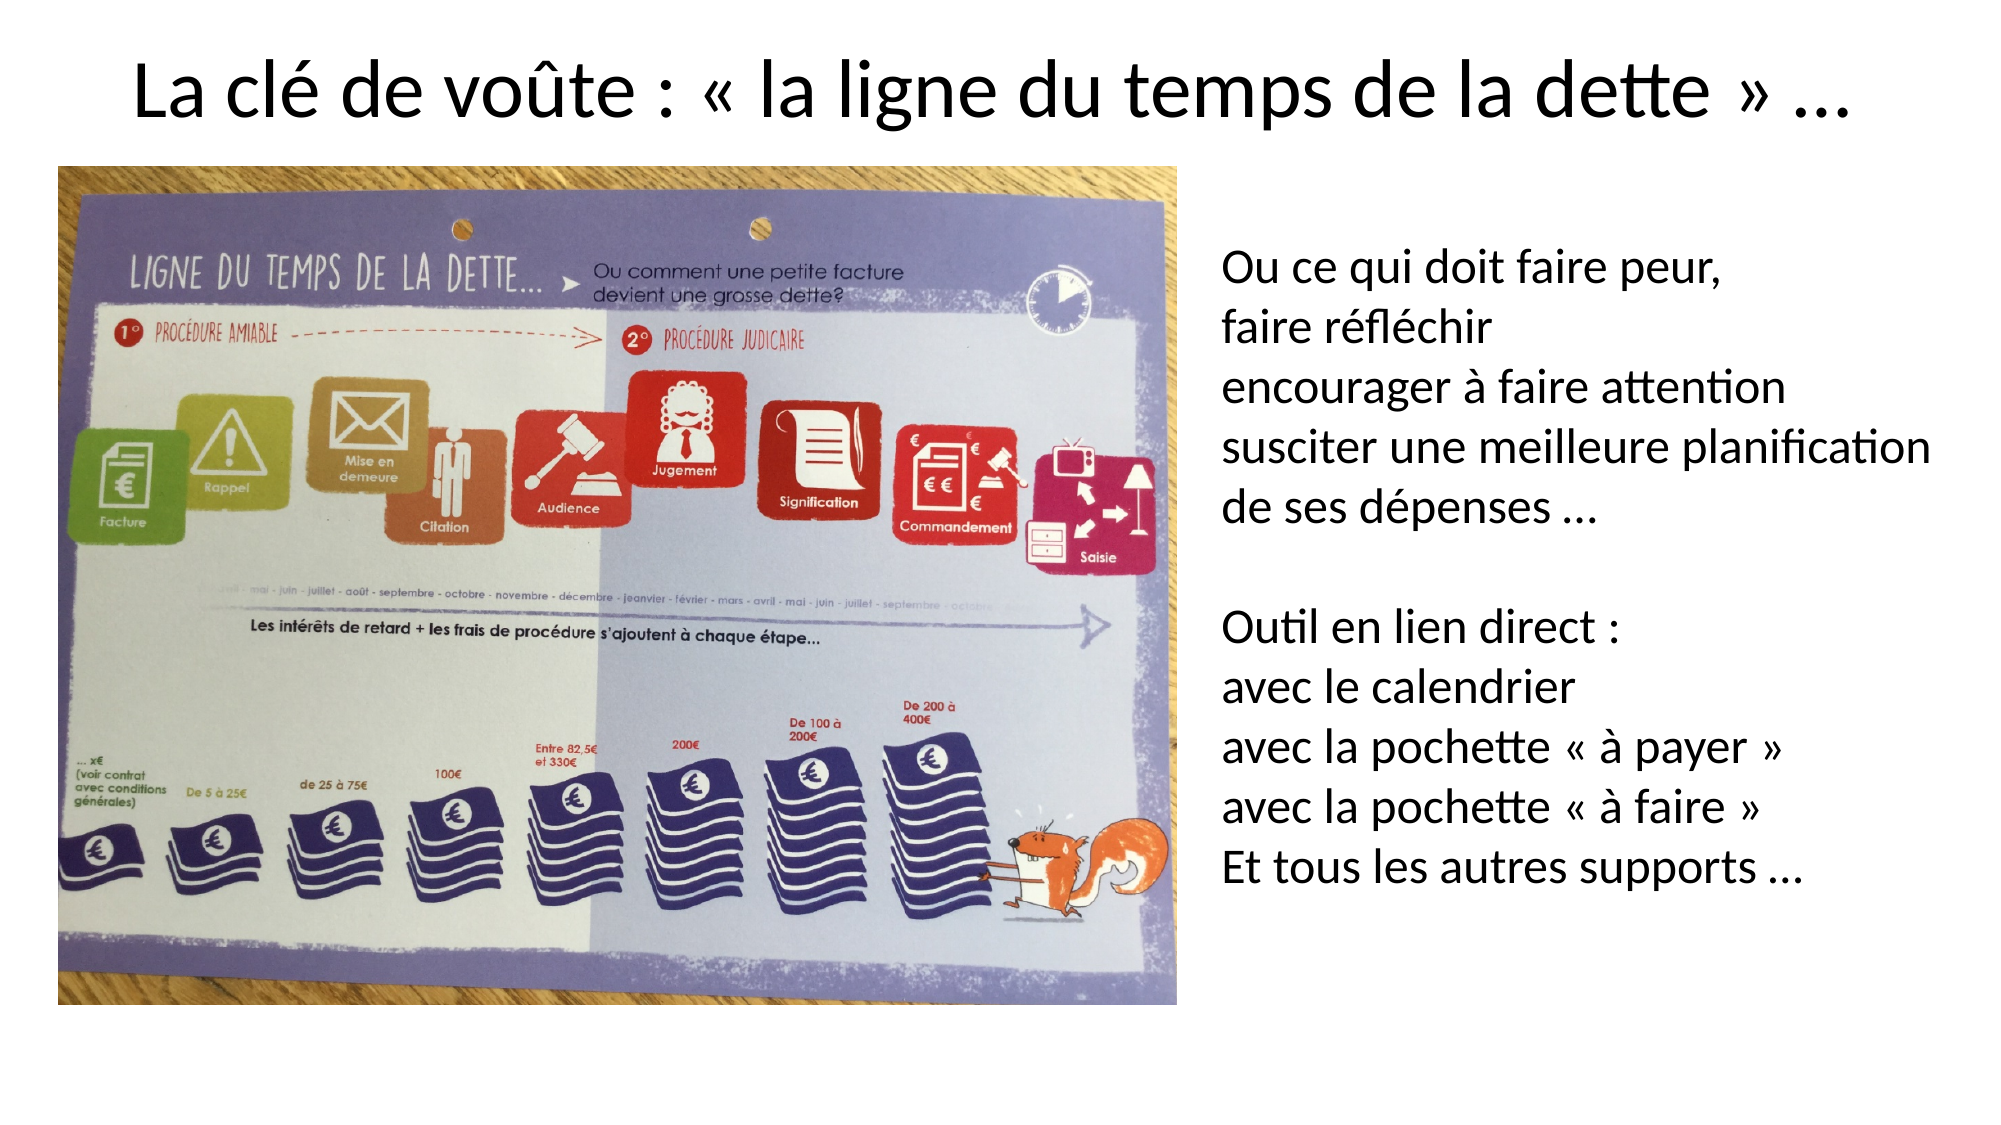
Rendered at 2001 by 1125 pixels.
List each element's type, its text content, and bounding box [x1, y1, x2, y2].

picture [57, 165, 1177, 1005]
text_box La clé de voûte : « la ligne du temps de la dette » … Ou ce qui doit faire peur, faire réfléchir encourager à faire attention susciter une meilleure planification de ses dépenses … Outil en lien direct : avec le calendrier avec la pochette « à payer » avec la pochette « à faire » Et tous les autres supports … [117, 26, 1977, 971]
